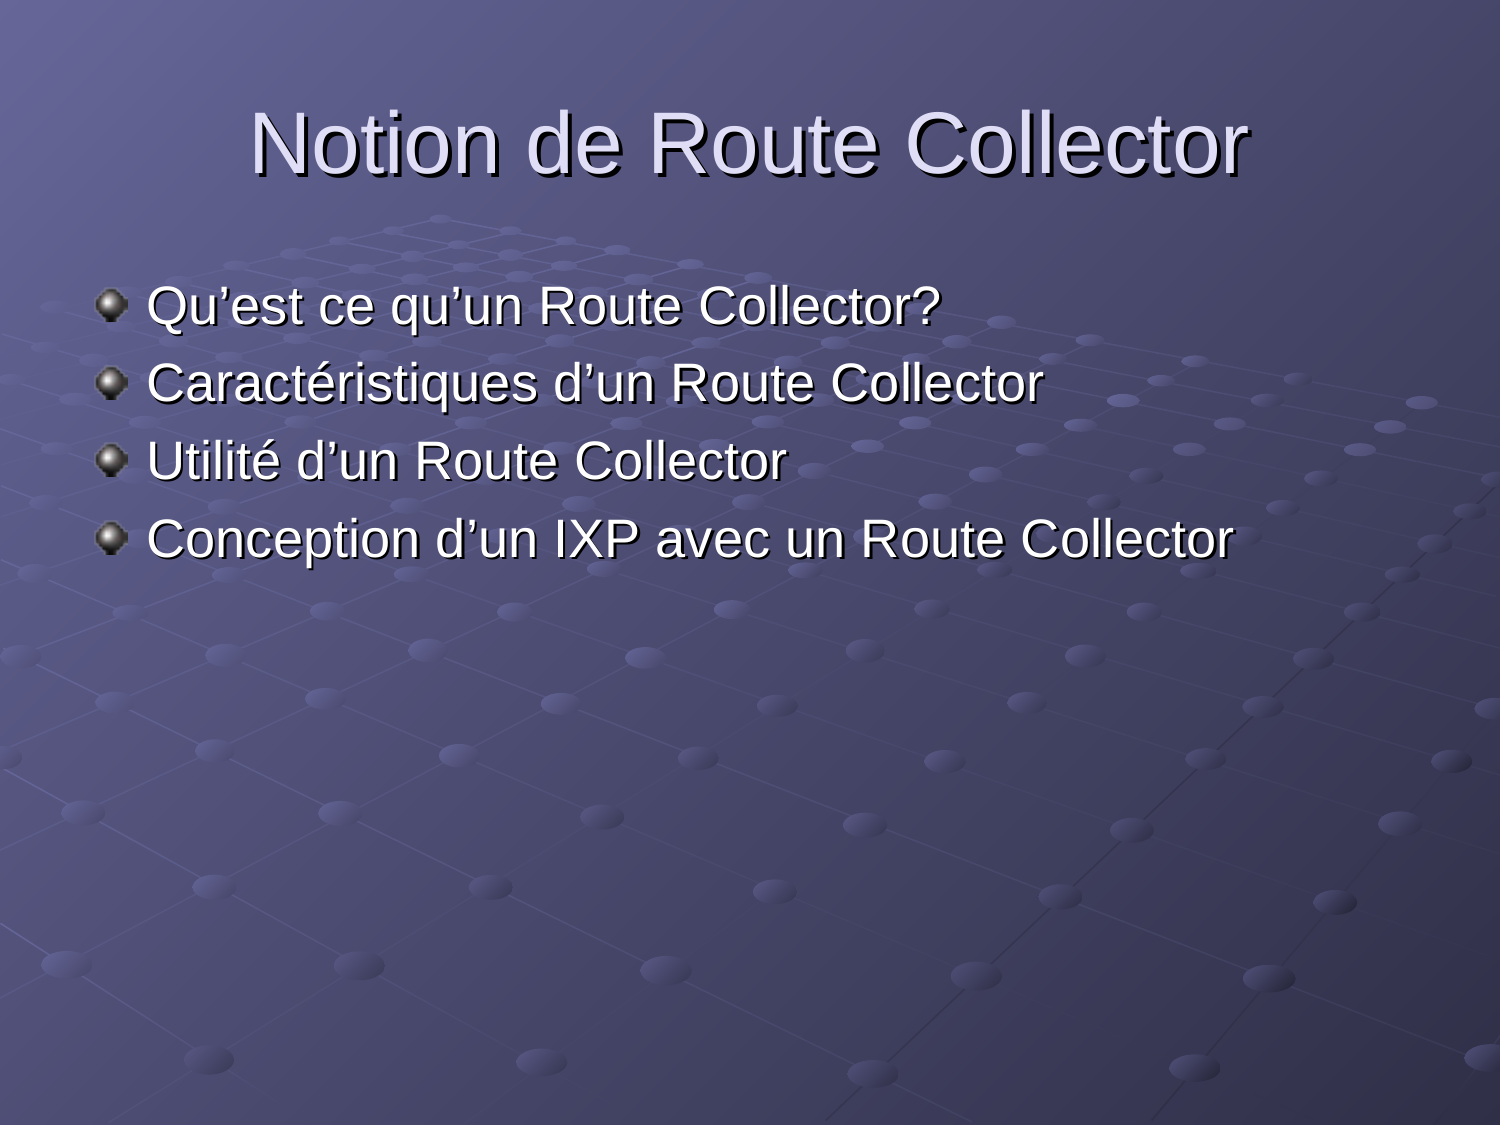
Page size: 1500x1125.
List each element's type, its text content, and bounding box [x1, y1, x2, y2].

title Notion de Route Collector [75, 45, 1426, 233]
list Qu’est ce qu’un Route Collector? Caractéristiques d’un Route Collector Utilité d’un Route Collector Conception d’un IXP avec un Route Collector [75, 262, 1426, 1007]
